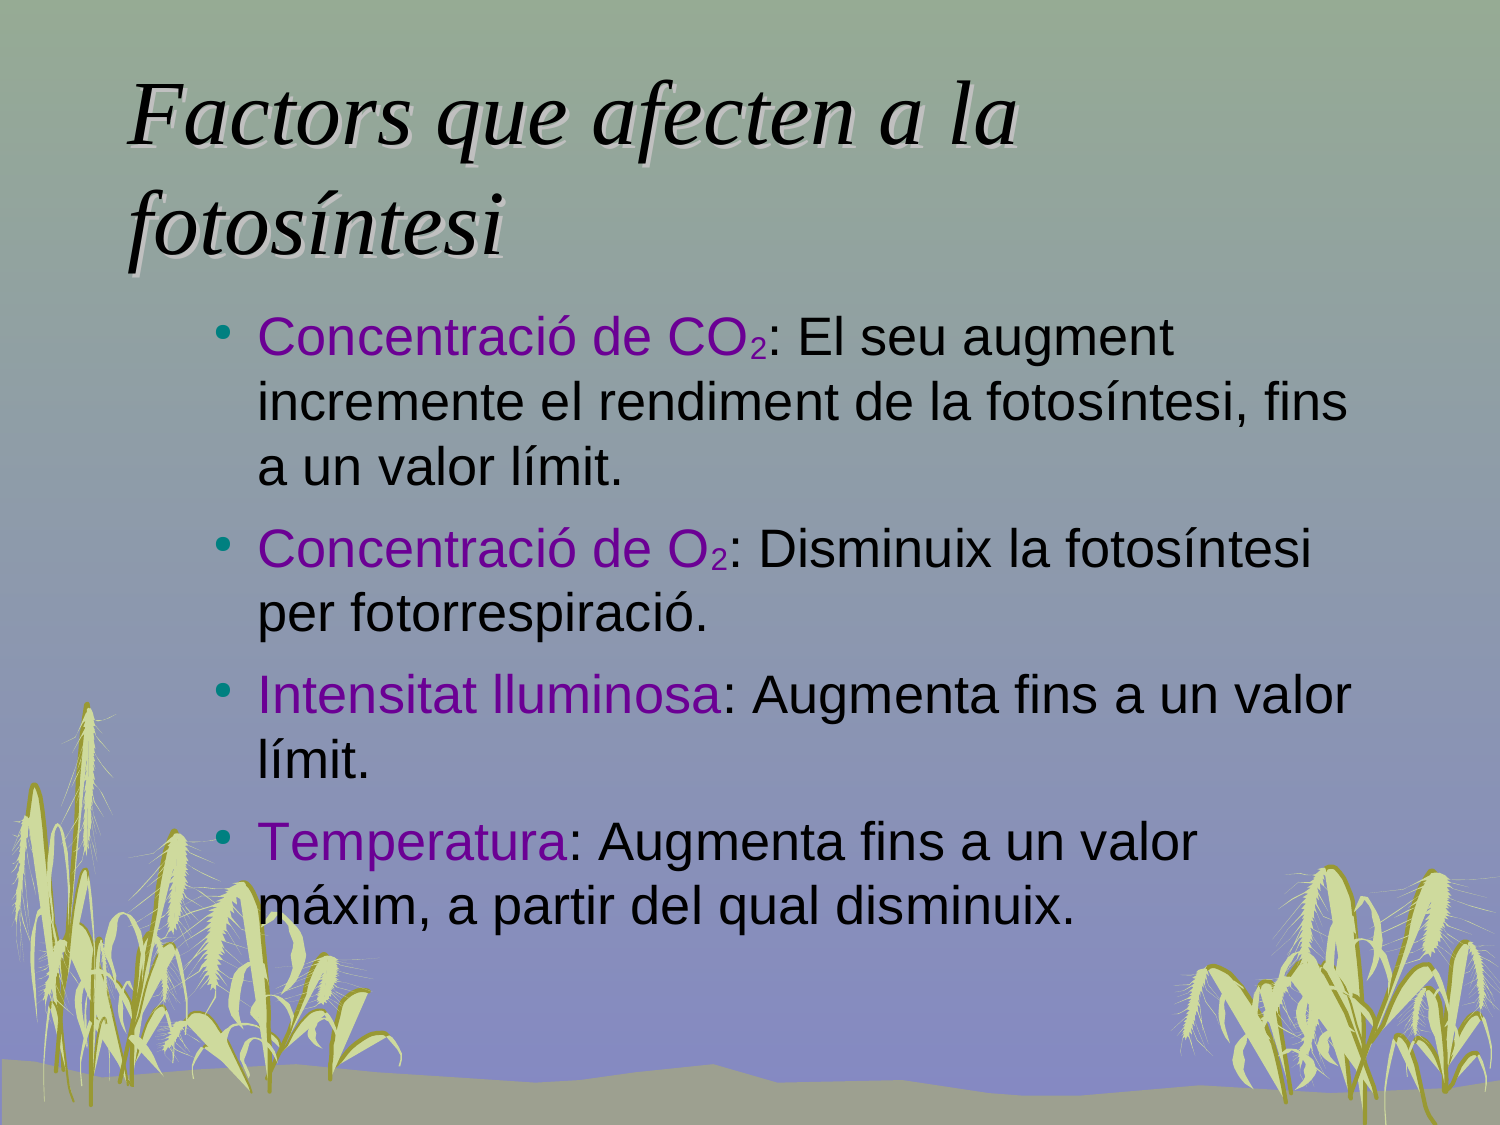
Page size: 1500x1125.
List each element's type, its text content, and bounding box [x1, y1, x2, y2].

title Factors que afecten a la fotosíntesi [112, 44, 1388, 281]
list Concentració de CO2: El seu augment incremente el rendiment de la fotosíntesi, fins a un valor límit. Concentració de O2: Disminuix la fotosíntesi per fotorrespiració. Intensitat lluminosa: Augmenta fins a un valor límit. Temperatura: Augmenta fins a un valor máxim, a partir del qual disminuix. [112, 293, 1388, 989]
